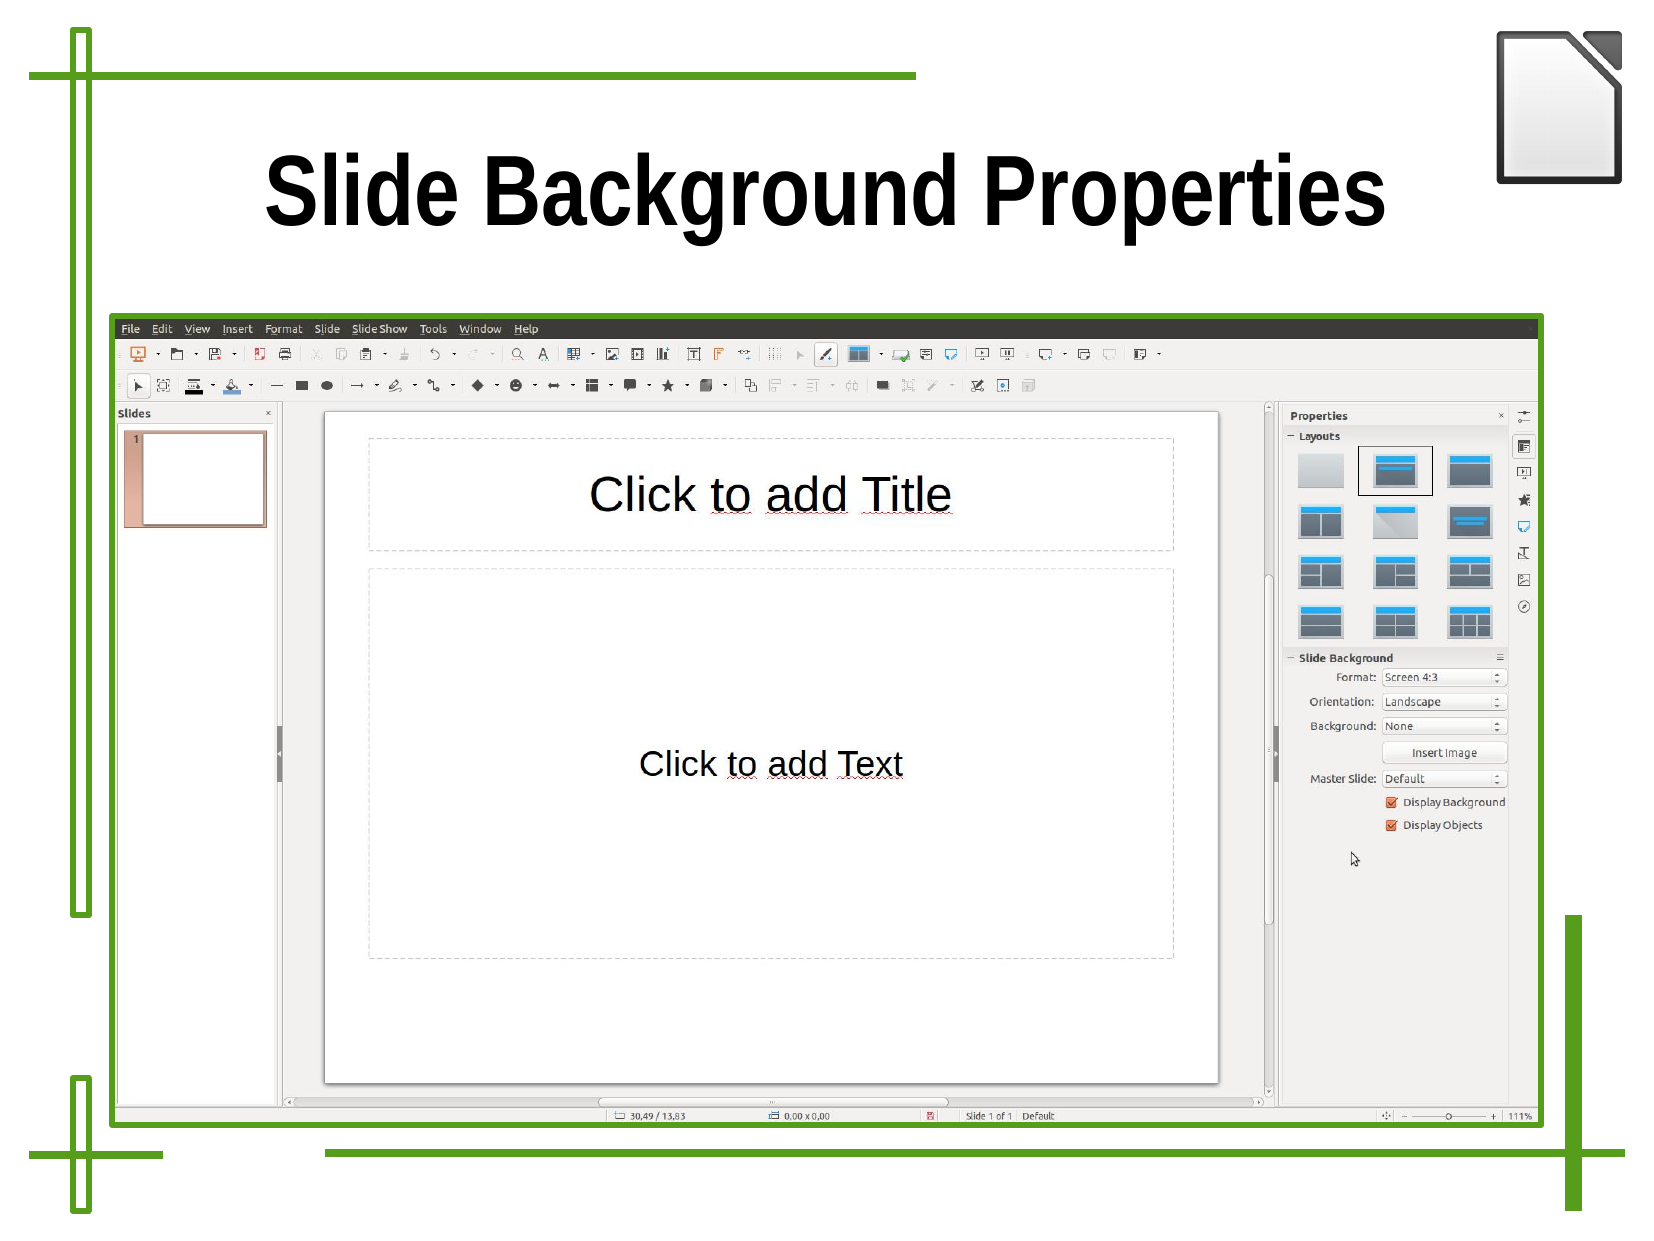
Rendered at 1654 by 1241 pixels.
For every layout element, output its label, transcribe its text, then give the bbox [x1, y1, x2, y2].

title Slide Background Properties [118, 118, 1536, 260]
picture [1494, 29, 1624, 186]
picture [115, 318, 1539, 1123]
